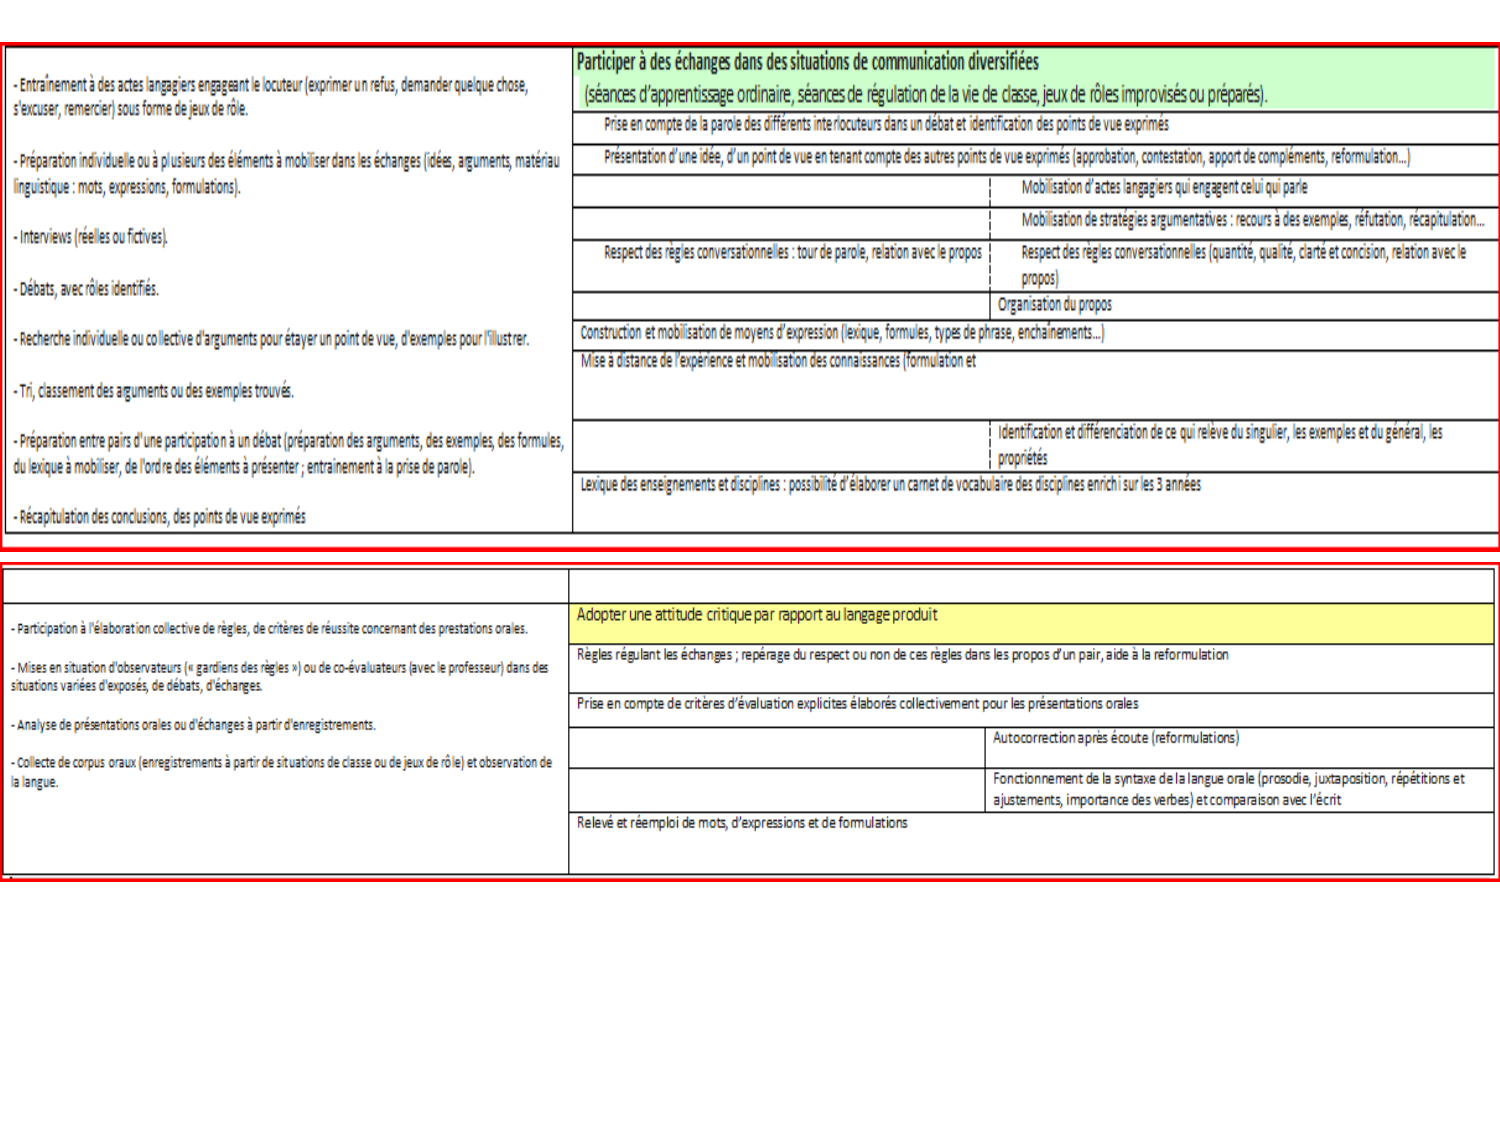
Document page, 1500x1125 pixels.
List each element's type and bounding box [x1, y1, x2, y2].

picture [0, 562, 1500, 882]
picture [0, 42, 1500, 552]
